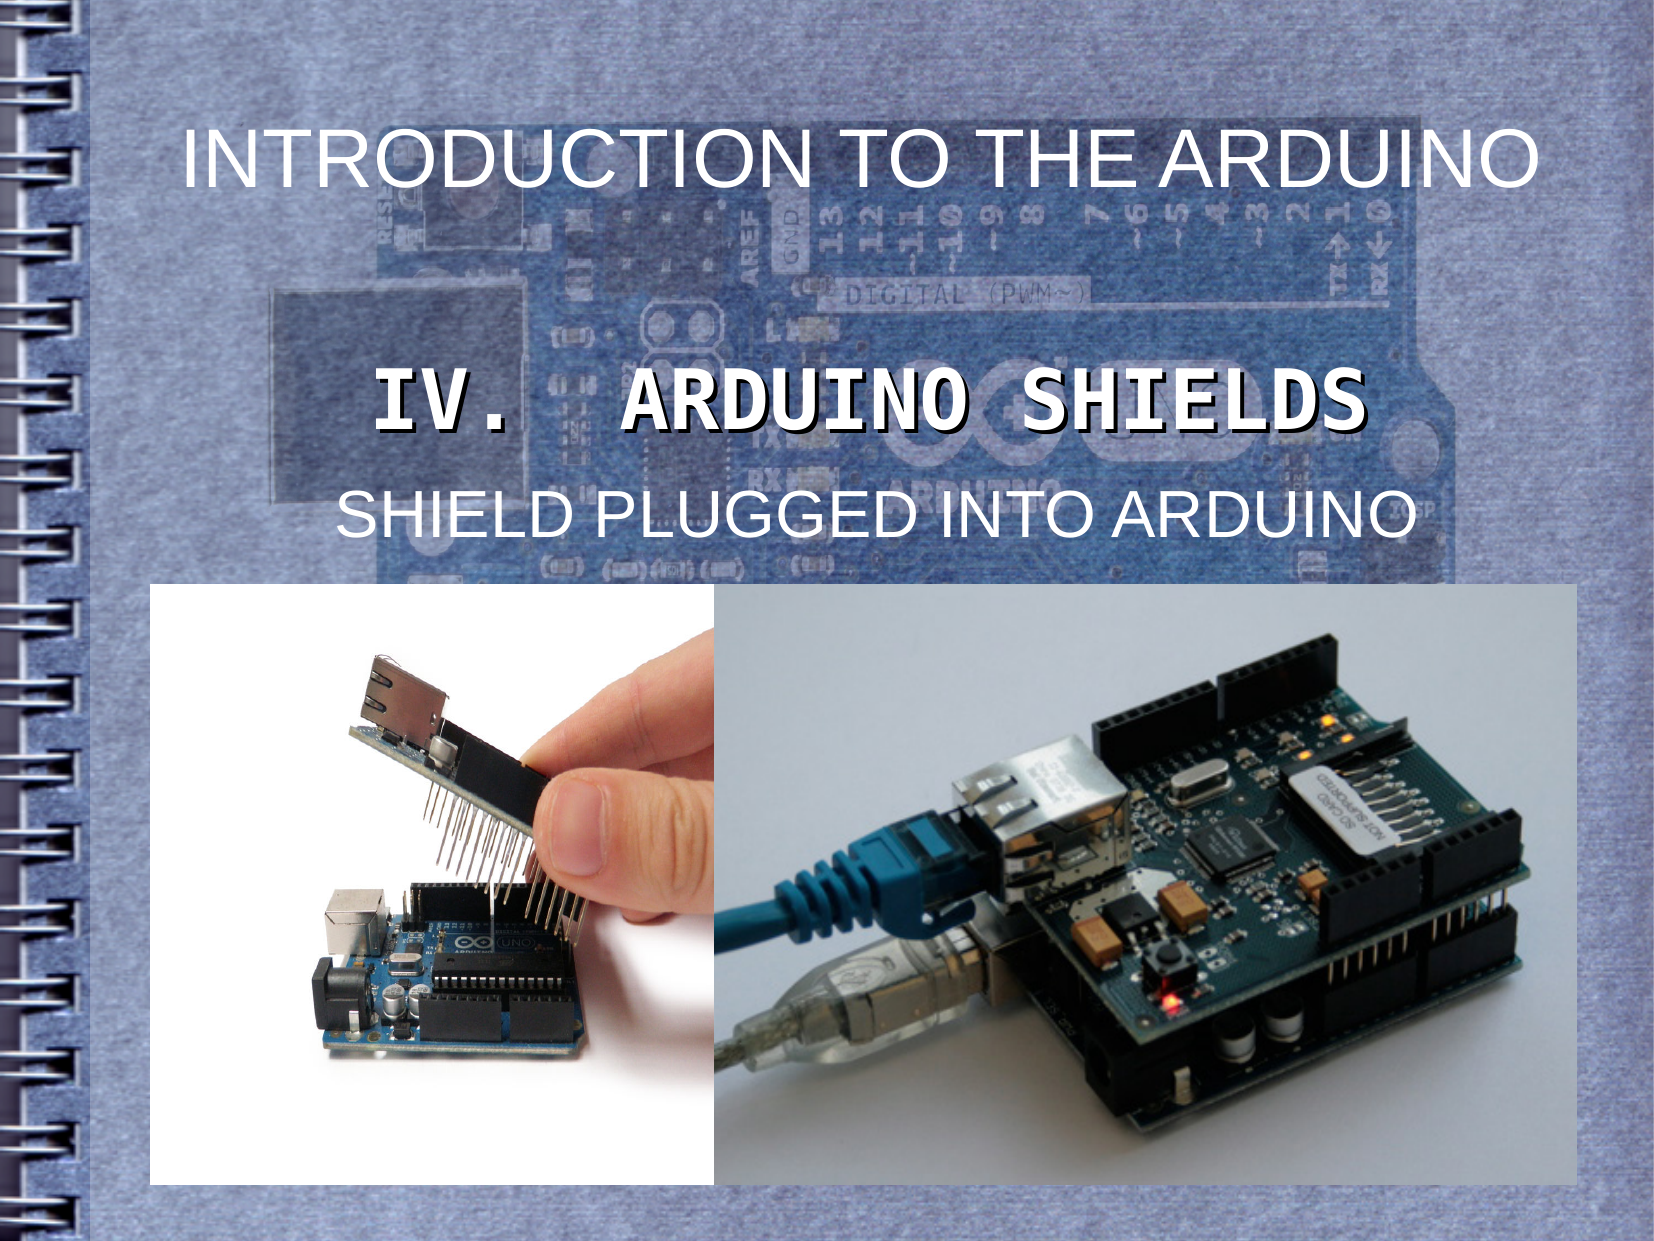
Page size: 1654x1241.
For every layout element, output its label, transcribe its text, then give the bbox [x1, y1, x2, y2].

picture [0, 0, 1654, 1241]
text_box IV. ARDUINO SHIELDS [150, 345, 1591, 457]
text_box INTRODUCTION TO THE ARDUINO [165, 75, 1561, 286]
text_box SHIELD PLUGGED INTO ARDUINO [319, 469, 1435, 560]
